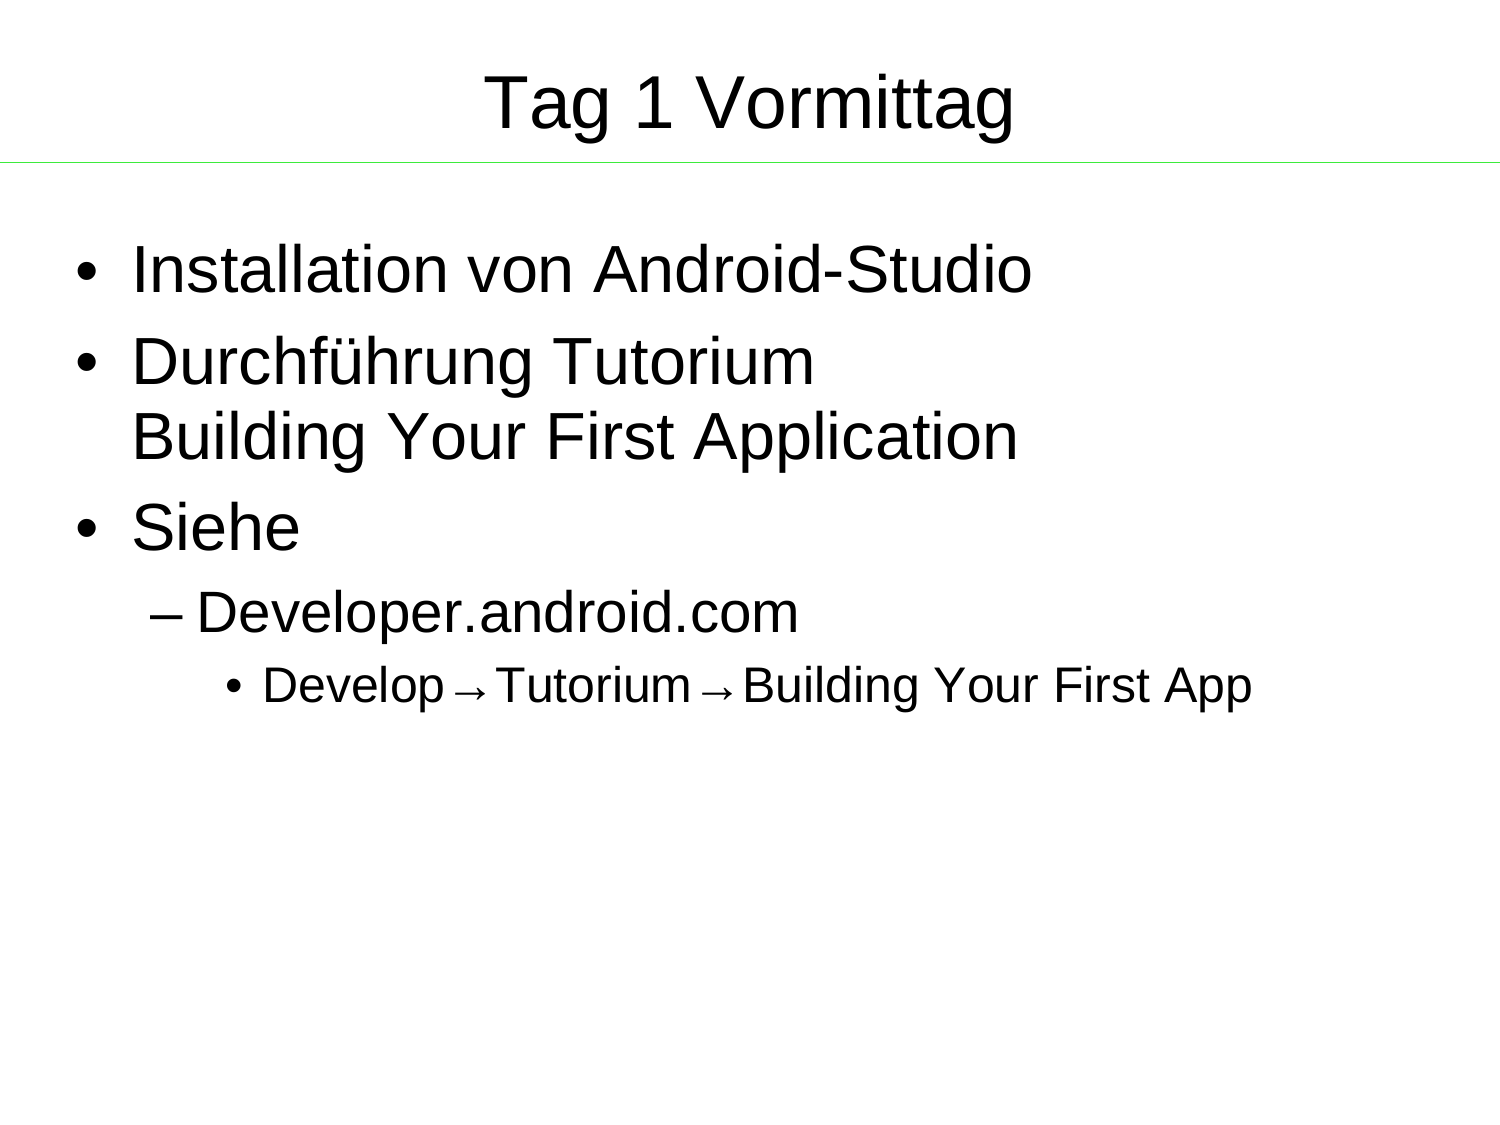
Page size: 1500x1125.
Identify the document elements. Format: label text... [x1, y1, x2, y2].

list Installation von Android-Studio Durchführung Tutorium Building Your First Application Siehe Developer.android.com Develop→Tutorium→Building Your First App [75, 232, 1426, 886]
title Tag 1 Vormittag [75, 49, 1426, 156]
